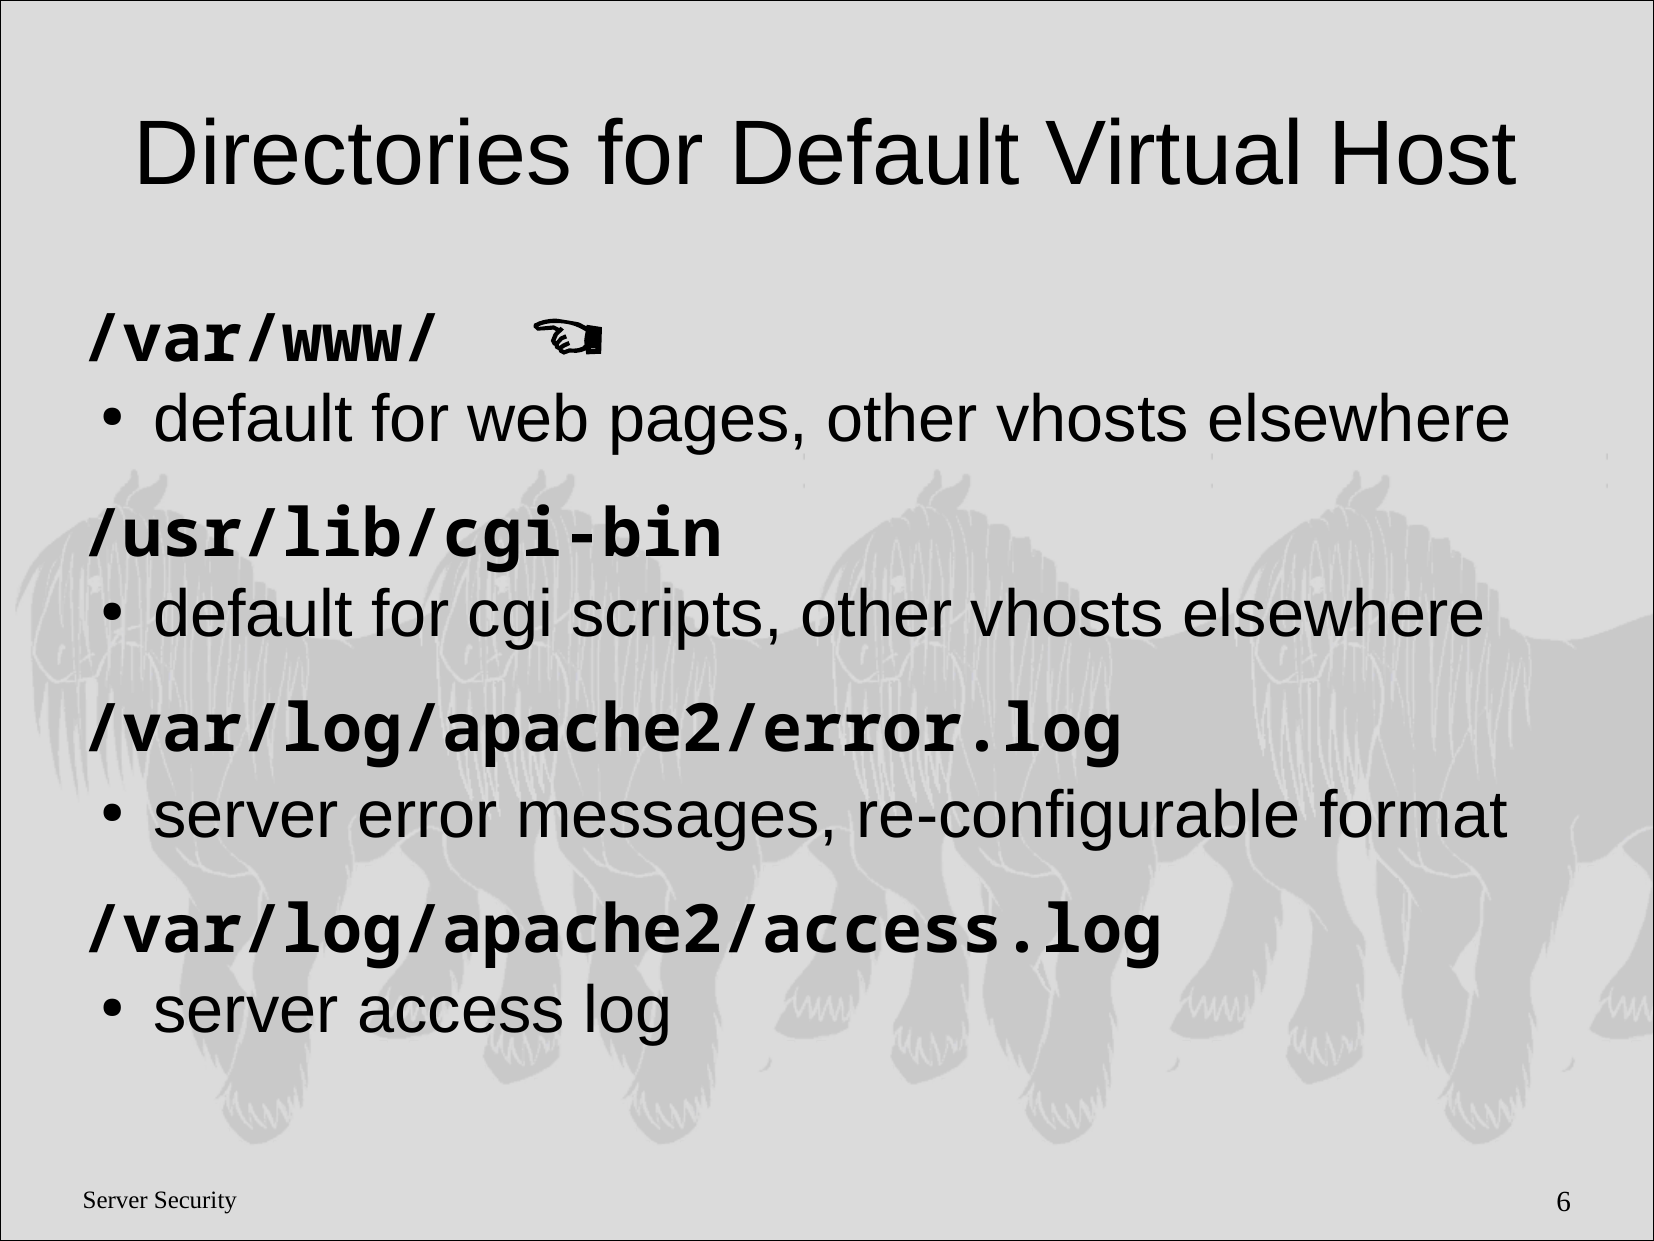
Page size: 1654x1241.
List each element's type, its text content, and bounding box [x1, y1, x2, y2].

title Directories for Default Virtual Host [82, 49, 1571, 257]
list /var/www/  default for web pages, other vhosts elsewhere /usr/lib/cgi-bin default for cgi scripts, other vhosts elsewhere /var/log/apache2/error.log server error messages, re-configurable format /var/log/apache2/access.log server access log [82, 290, 1571, 1109]
